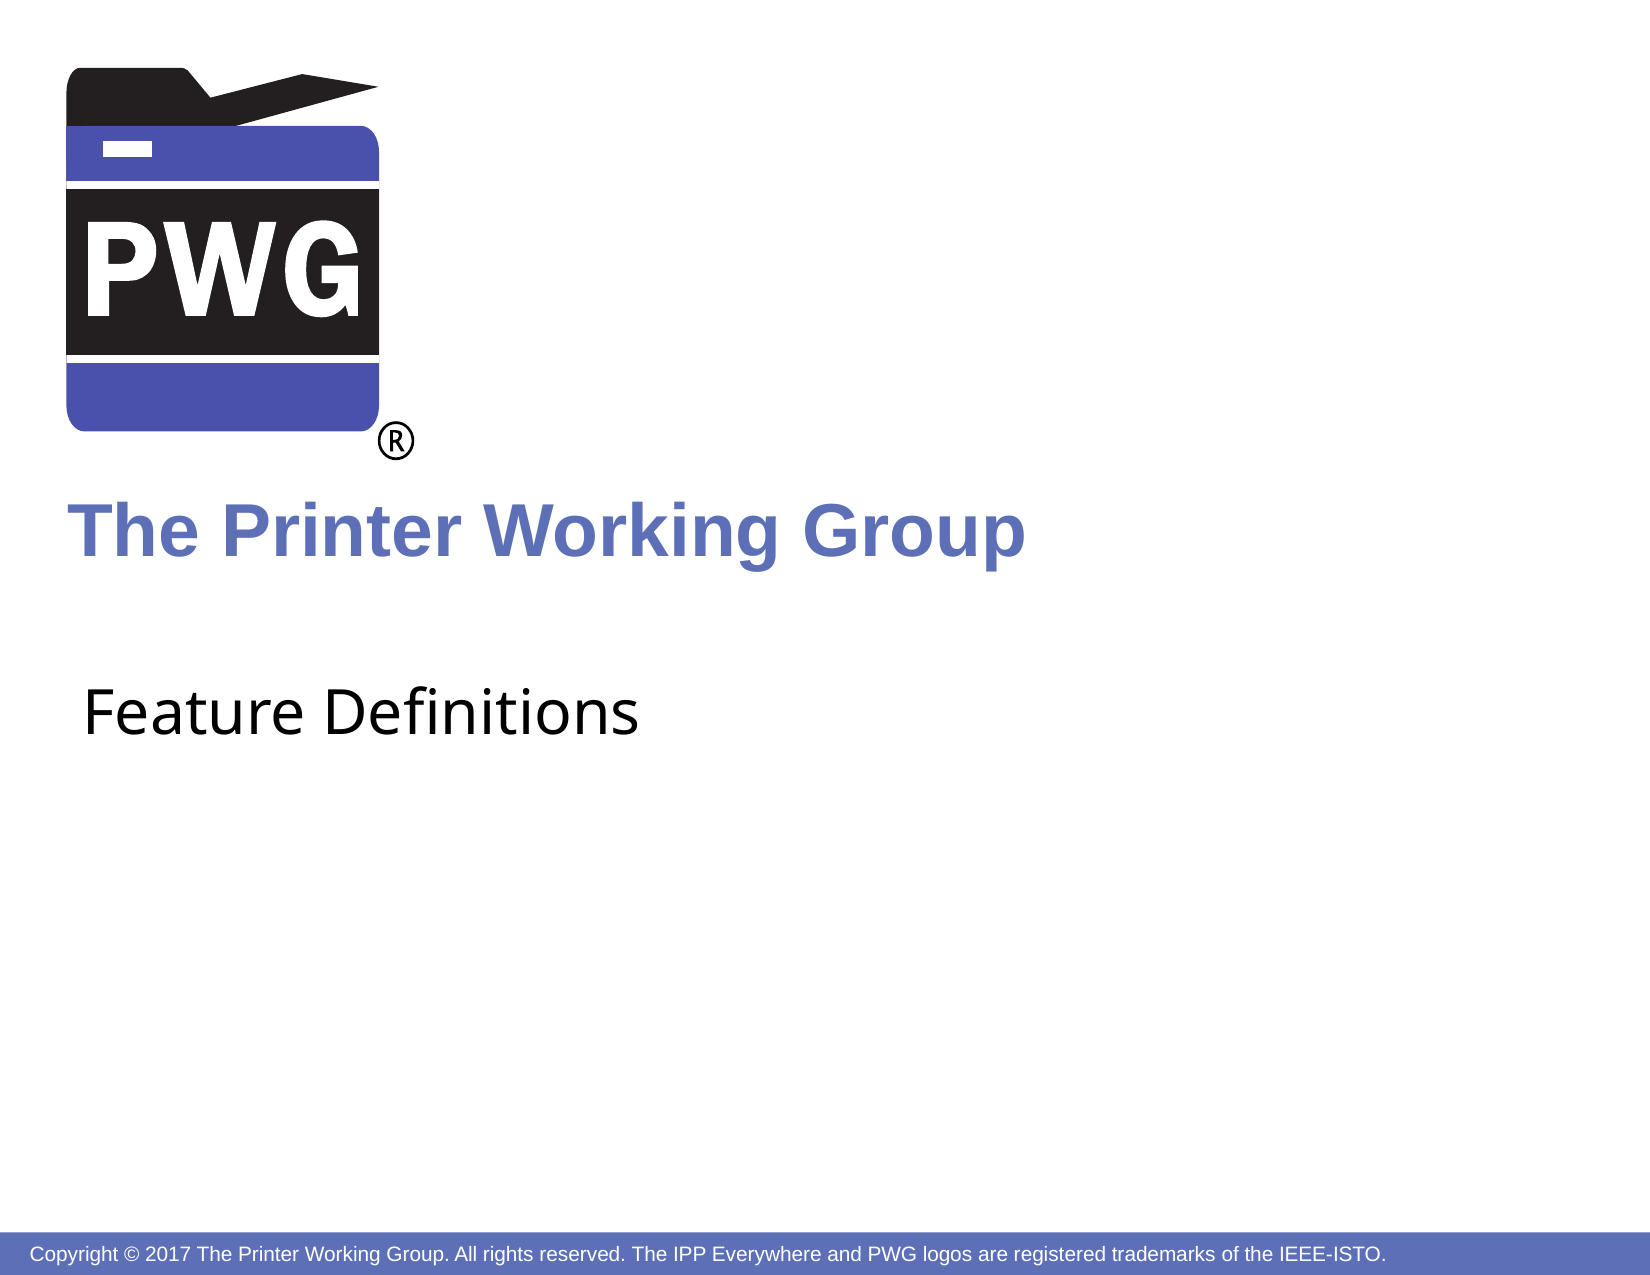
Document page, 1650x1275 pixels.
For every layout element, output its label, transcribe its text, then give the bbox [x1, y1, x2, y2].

title Feature Definitions [82, 592, 1568, 829]
